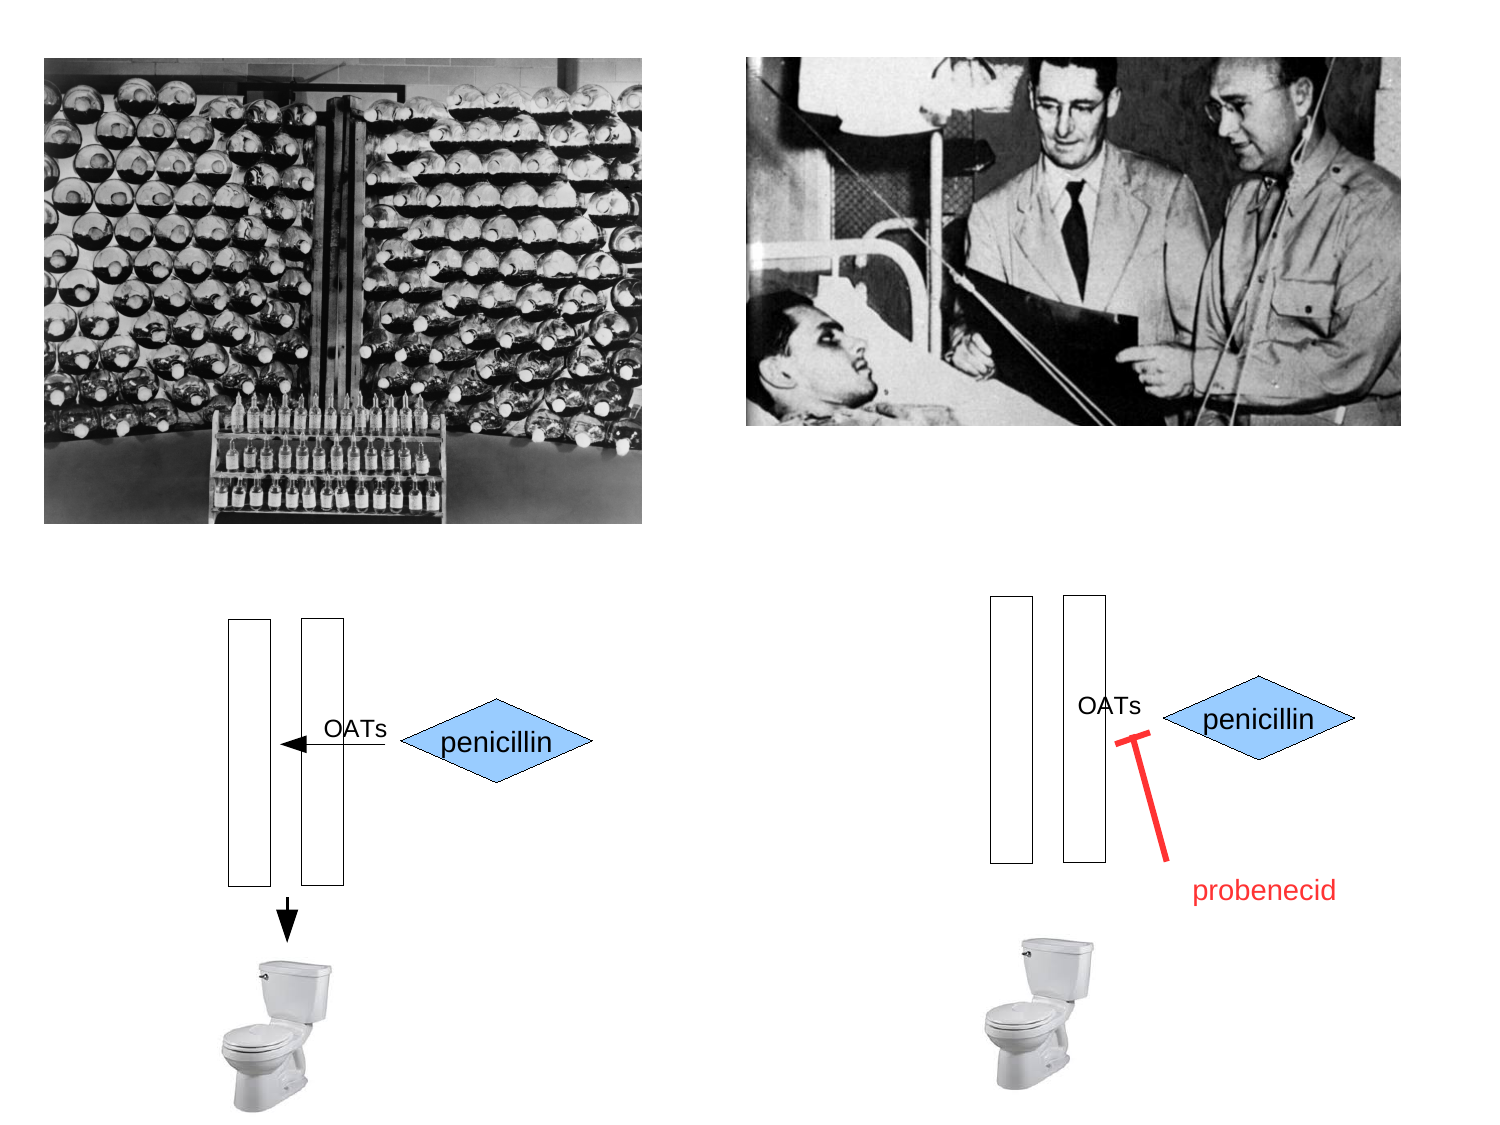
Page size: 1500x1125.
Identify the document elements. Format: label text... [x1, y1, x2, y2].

picture [746, 57, 1401, 426]
picture [184, 944, 367, 1125]
picture [947, 921, 1129, 1103]
picture [44, 58, 642, 524]
text_box probenecid [1177, 863, 1463, 914]
text_box OATs [1062, 681, 1169, 727]
text_box penicillin [415, 698, 593, 783]
text_box OATs [308, 704, 415, 750]
text_box penicillin [1169, 675, 1355, 760]
